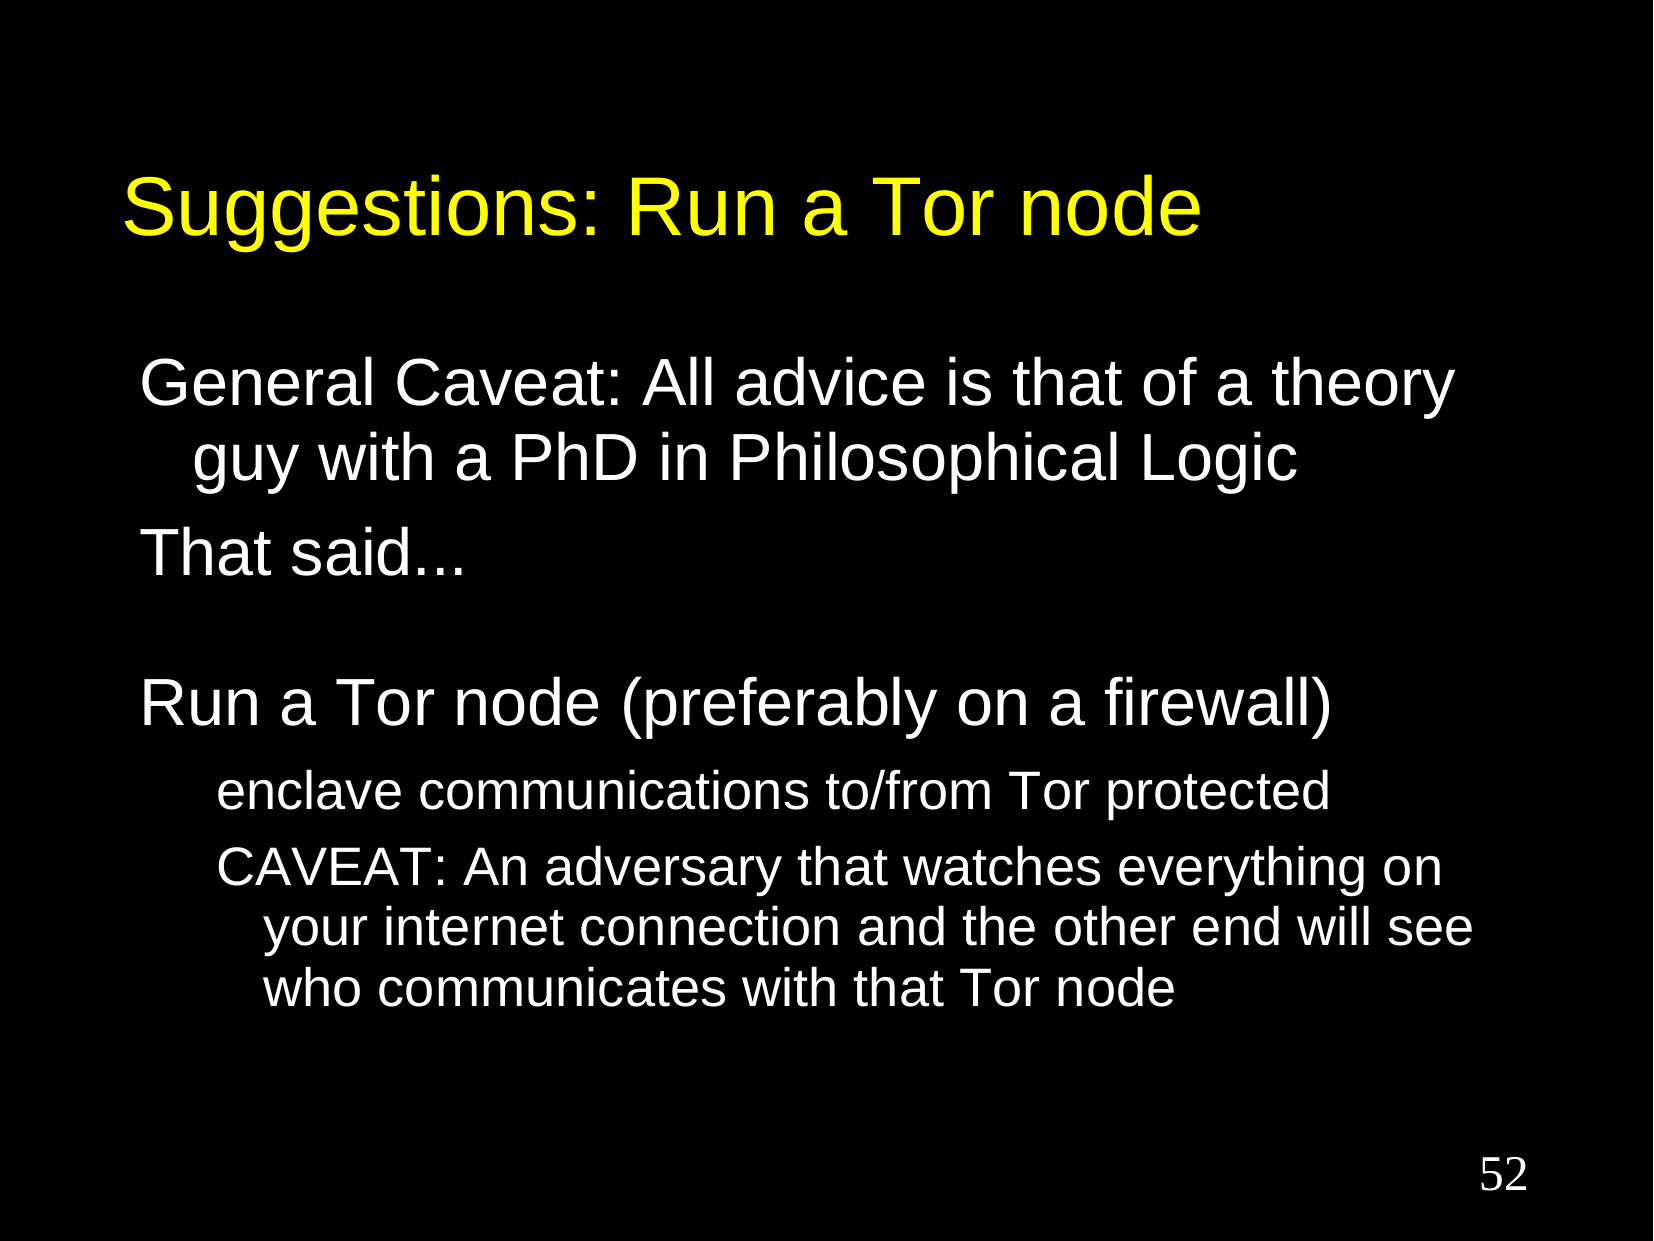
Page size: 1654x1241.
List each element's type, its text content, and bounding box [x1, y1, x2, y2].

list General Caveat: All advice is that of a theory guy with a PhD in Philosophical Logic That said... Run a Tor node (preferably on a firewall) enclave communications to/from Tor protected CAVEAT: An adversary that watches everything on your internet connection and the other end will see who communicates with that Tor node [121, 344, 1534, 1127]
title Suggestions: Run a Tor node [121, 102, 1534, 311]
